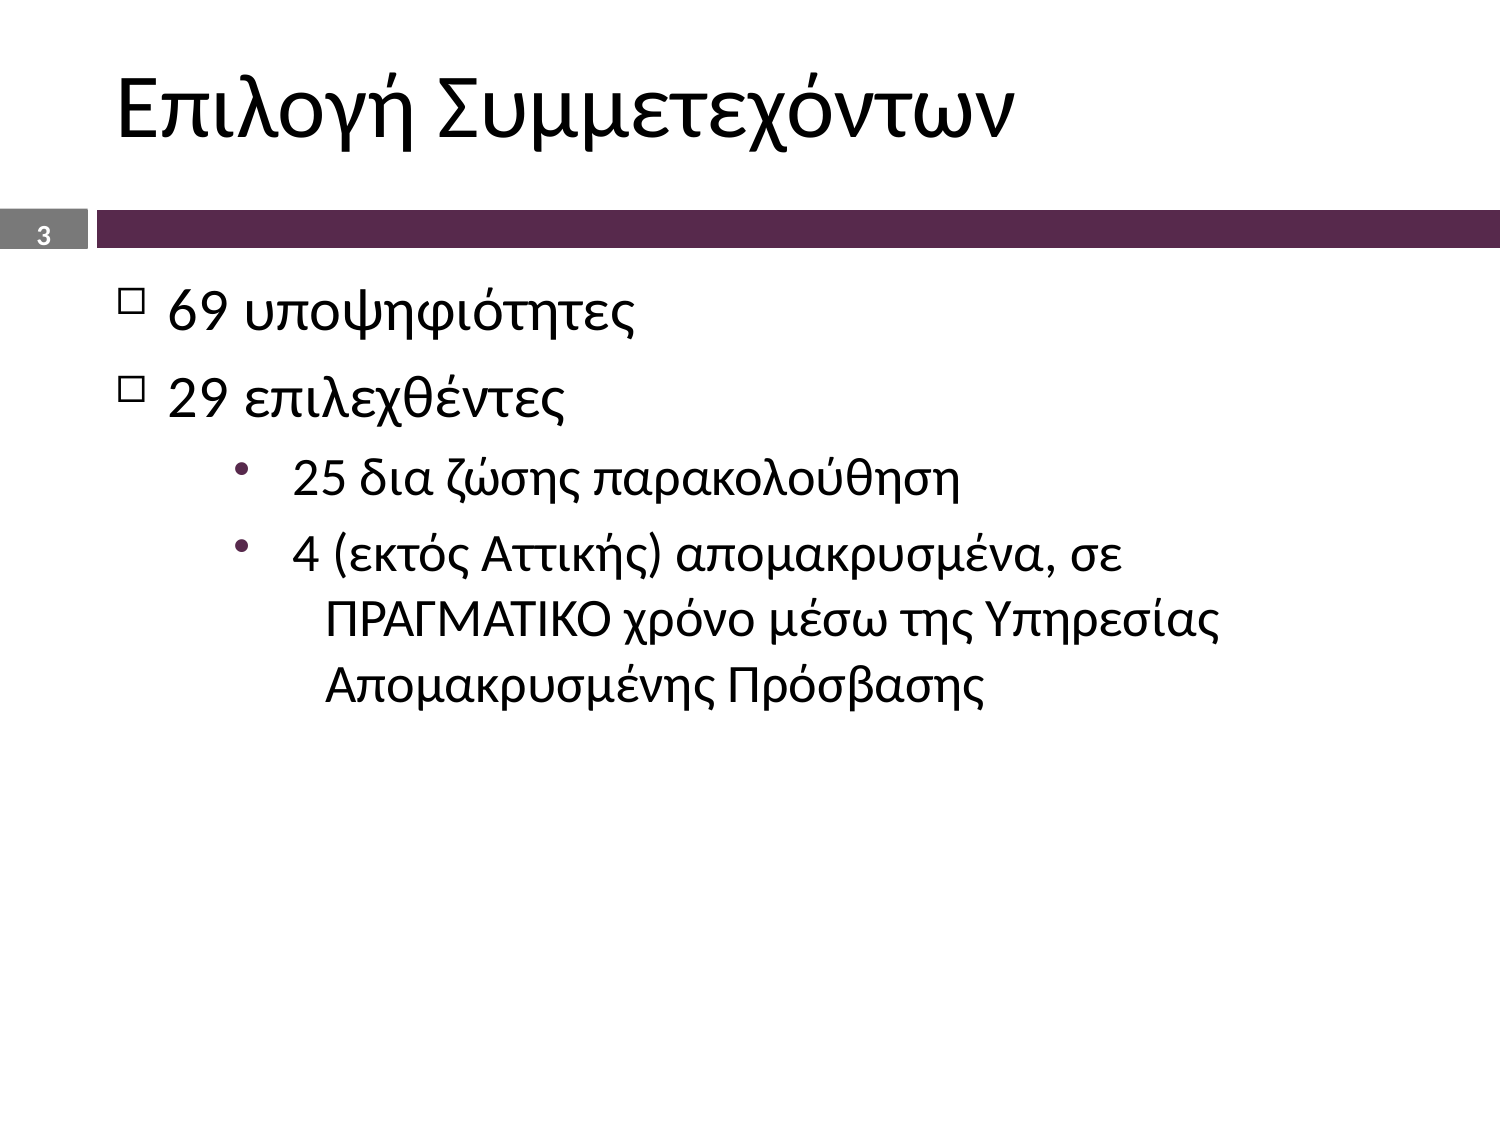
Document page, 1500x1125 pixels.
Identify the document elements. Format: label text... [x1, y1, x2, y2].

list 69 υποψηφιότητες 29 επιλεχθέντες 25 δια ζώσης παρακολούθηση 4 (εκτός Αττικής) απομακρυσμένα, σε ΠΡΑΓΜΑΤΙΚΟ χρόνο μέσω της Υπηρεσίας Απομακρυσμένης Πρόσβασης [100, 262, 1438, 1000]
title Επιλογή Συμμετεχόντων [100, 19, 1438, 182]
text_box [0, 208, 88, 249]
